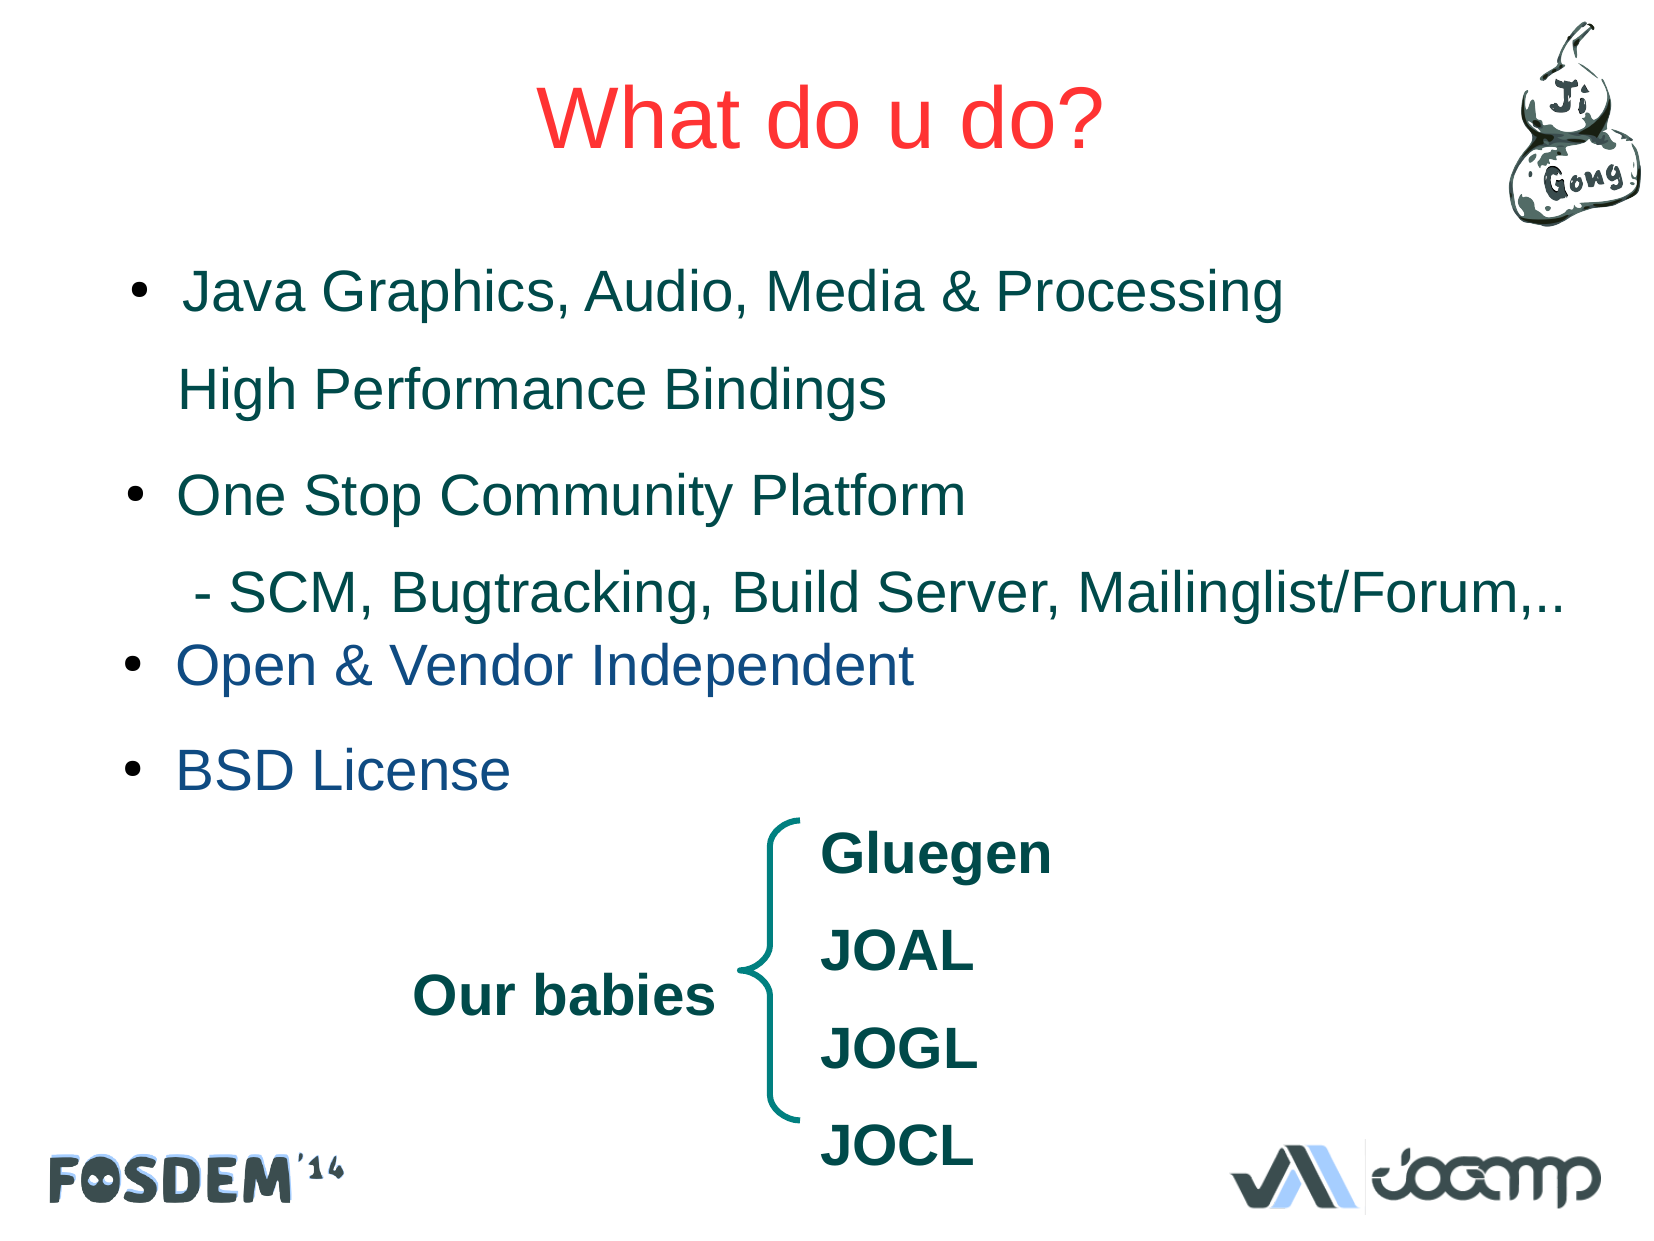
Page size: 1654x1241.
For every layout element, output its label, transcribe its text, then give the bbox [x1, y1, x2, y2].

text_box One Stop Community Platform - SCM, Bugtracking, Build Server, Mailinglist/Forum,.. [75, 422, 1654, 601]
picture [0, 914, 400, 1241]
picture [1228, 1139, 1601, 1215]
title What do u do? [68, 56, 1576, 181]
picture [1425, 19, 1654, 228]
text_box Open & Vendor Independent [90, 625, 950, 714]
text_box Java Graphics, Audio, Media & Processing High Performance Bindings [114, 219, 1447, 397]
text_box Gluegen JOAL JOGL JOCL [655, 780, 1074, 1154]
text_box Our babies [398, 922, 759, 1003]
text_box BSD License [90, 730, 768, 811]
